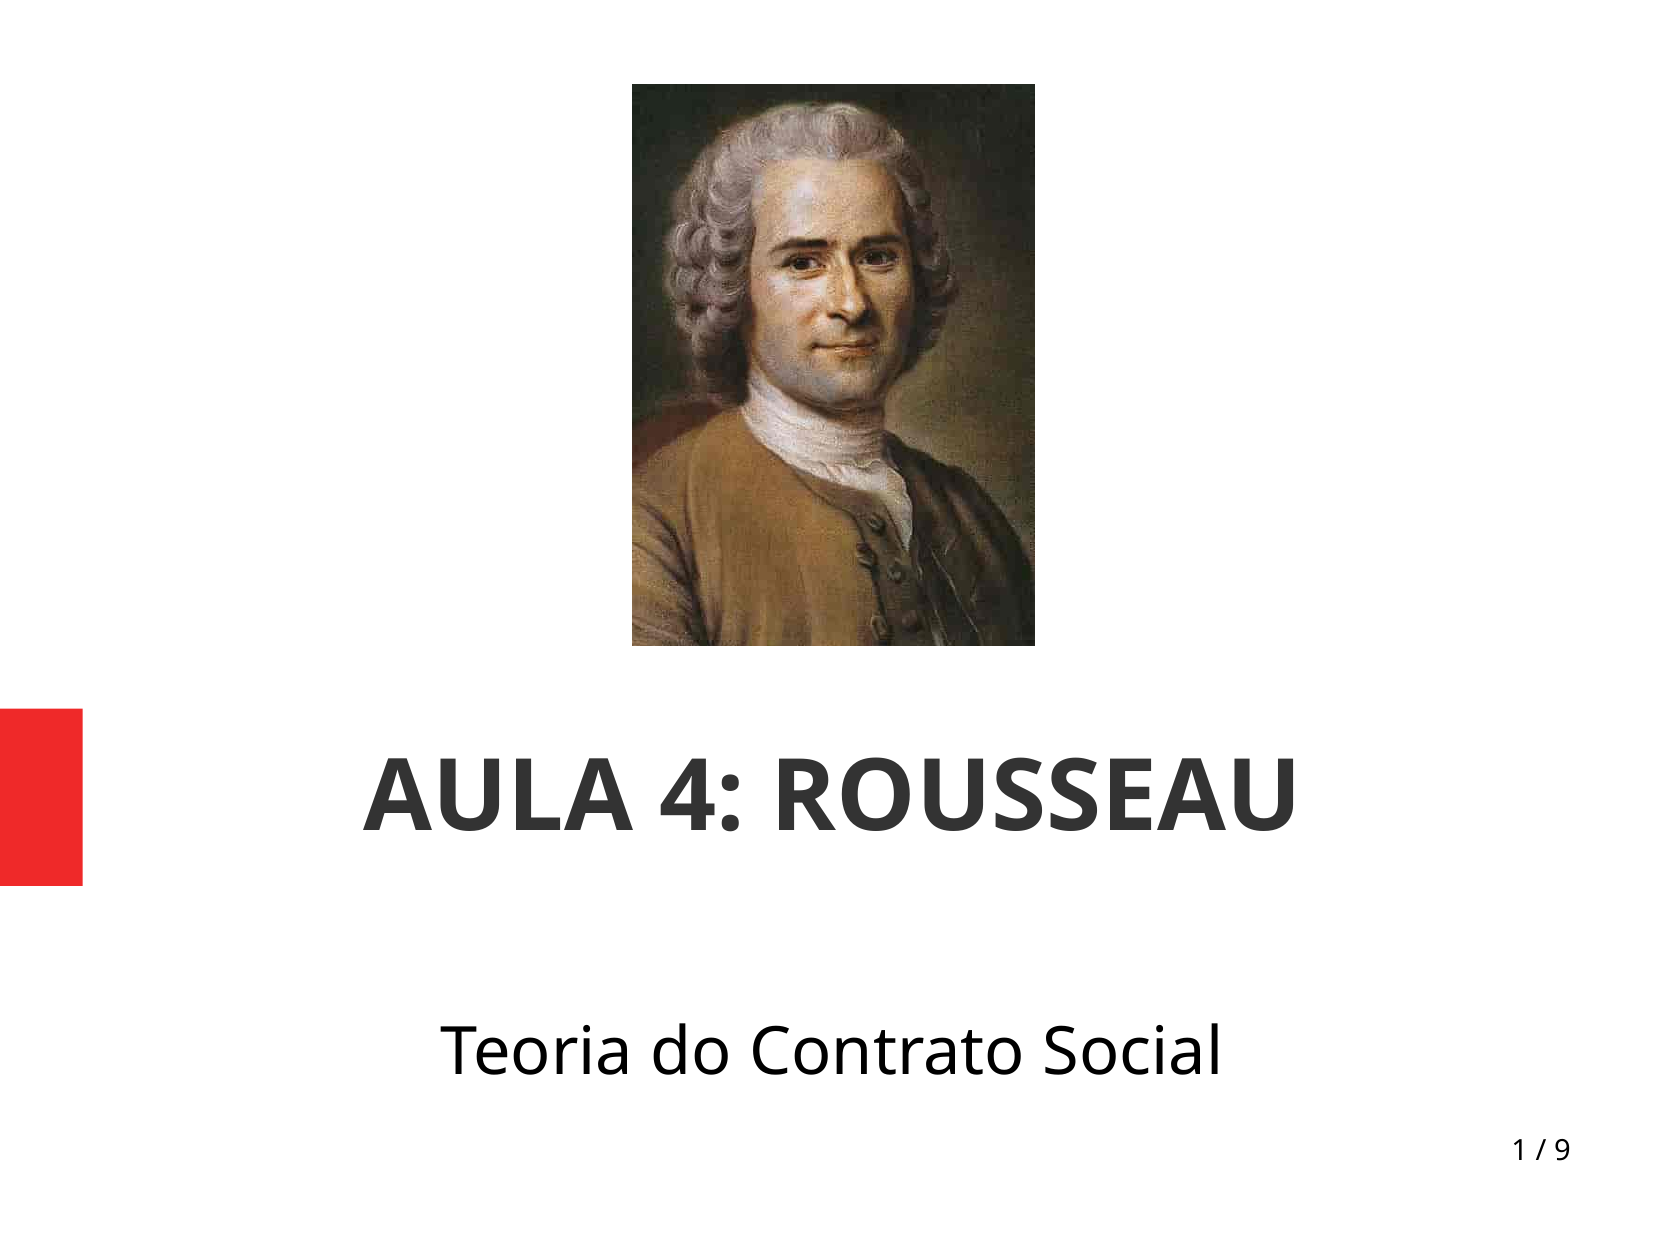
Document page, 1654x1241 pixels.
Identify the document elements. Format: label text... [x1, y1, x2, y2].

subtitle Teoria do Contrato Social [129, 968, 1536, 1130]
picture [632, 84, 1035, 646]
title AULA 4: ROUSSEAU [129, 655, 1536, 928]
